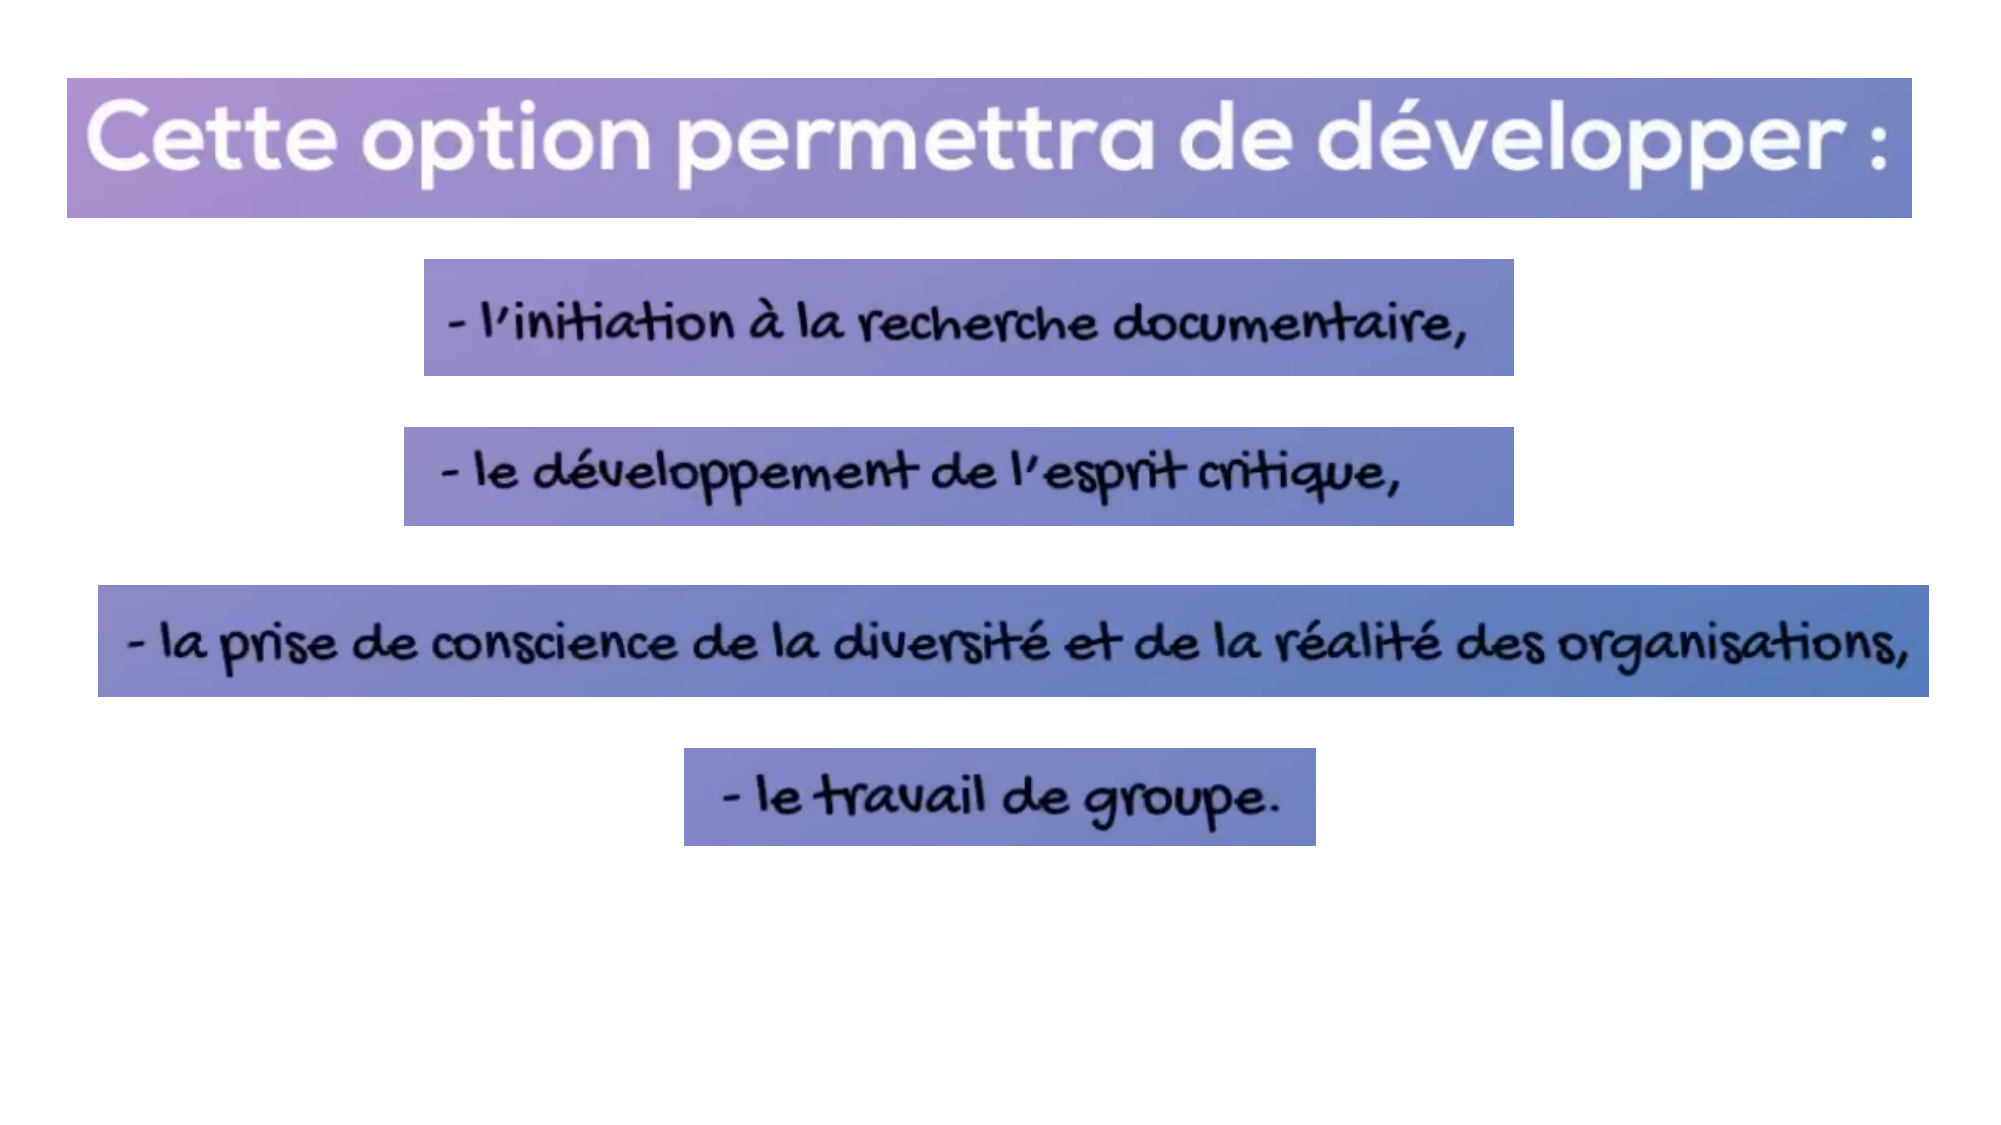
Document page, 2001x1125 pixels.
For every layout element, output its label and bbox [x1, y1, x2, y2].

picture [67, 78, 1912, 218]
picture [98, 585, 1929, 697]
picture [684, 748, 1316, 846]
picture [424, 259, 1514, 376]
picture [404, 427, 1514, 526]
